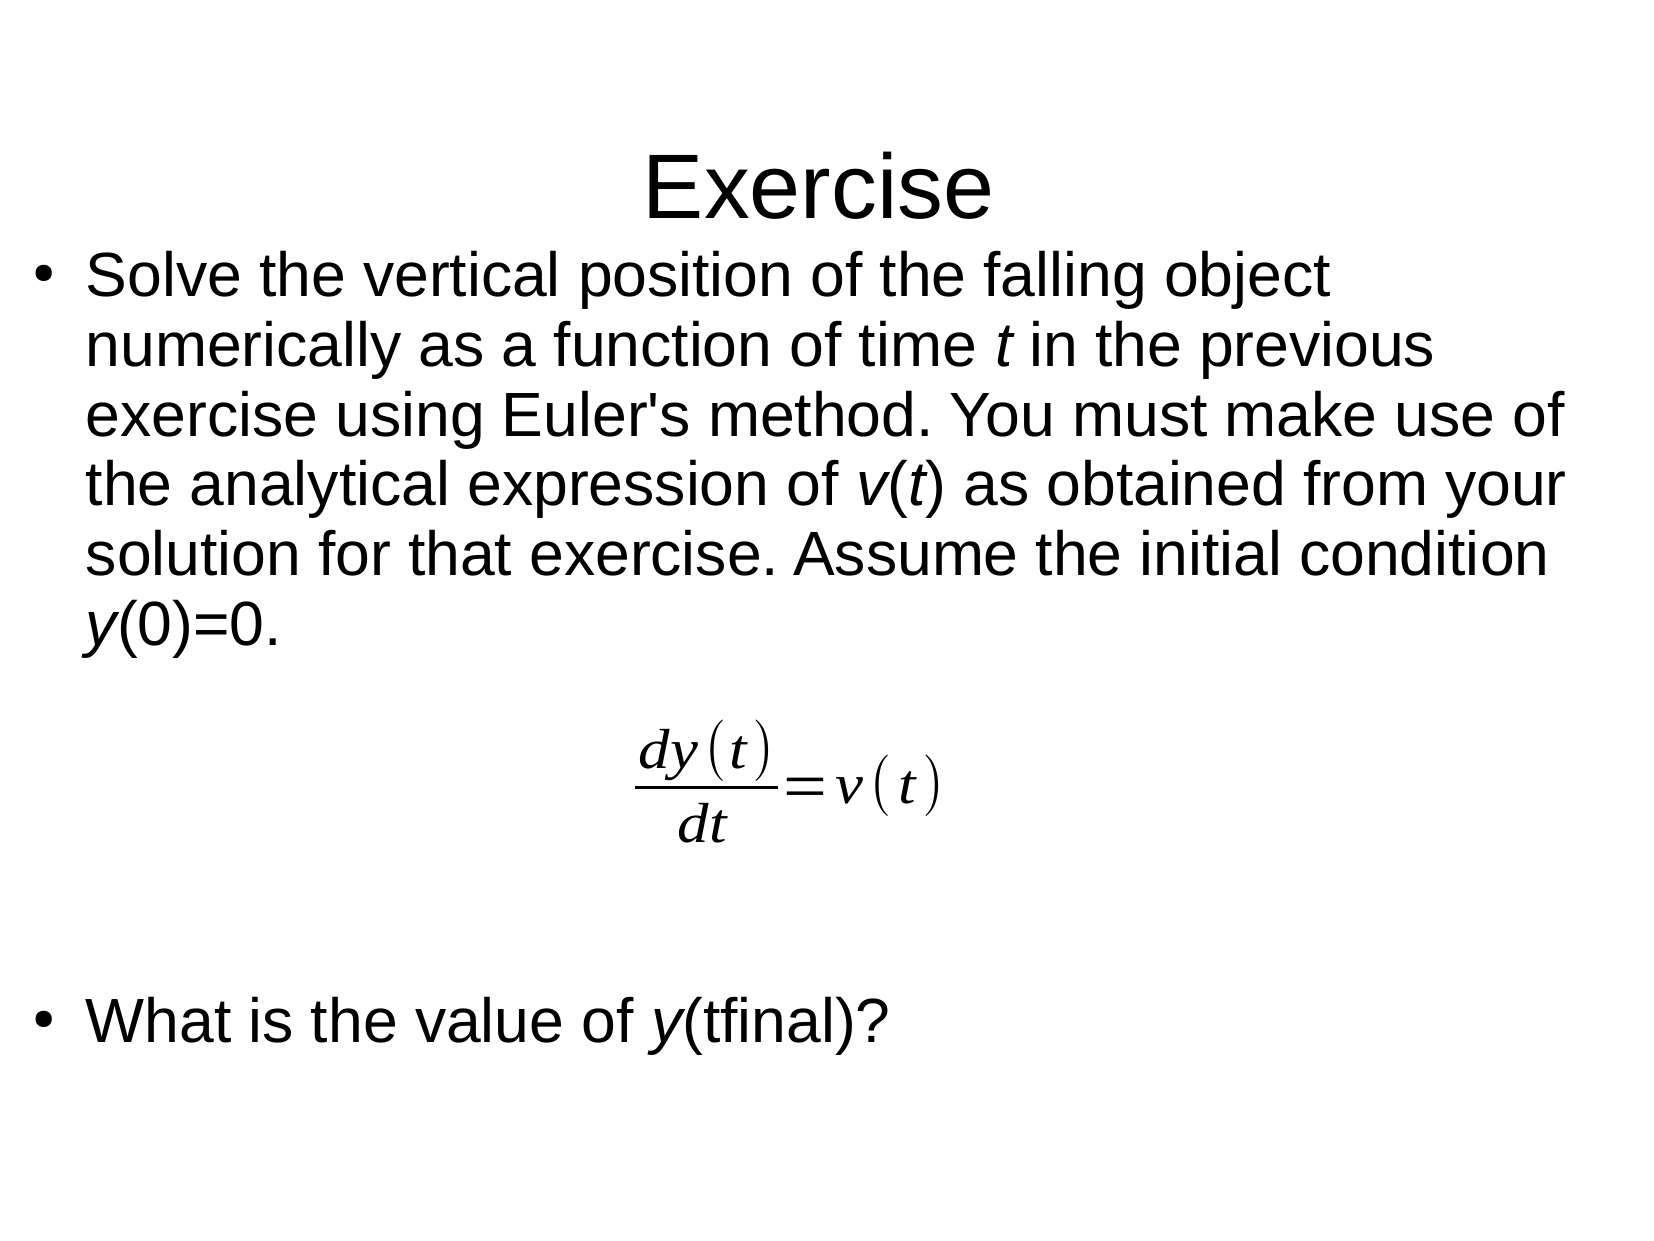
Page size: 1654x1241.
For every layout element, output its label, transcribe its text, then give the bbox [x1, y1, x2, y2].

chart [615, 715, 958, 856]
list Solve the vertical position of the falling object numerically as a function of time t in the previous exercise using Euler's method. You must make use of the analytical expression of v(t) as obtained from your solution for that exercise. Assume the initial condition y(0)=0. What is the value of y(tfinal)? [15, 240, 1591, 1201]
title Exercise [75, 83, 1564, 240]
